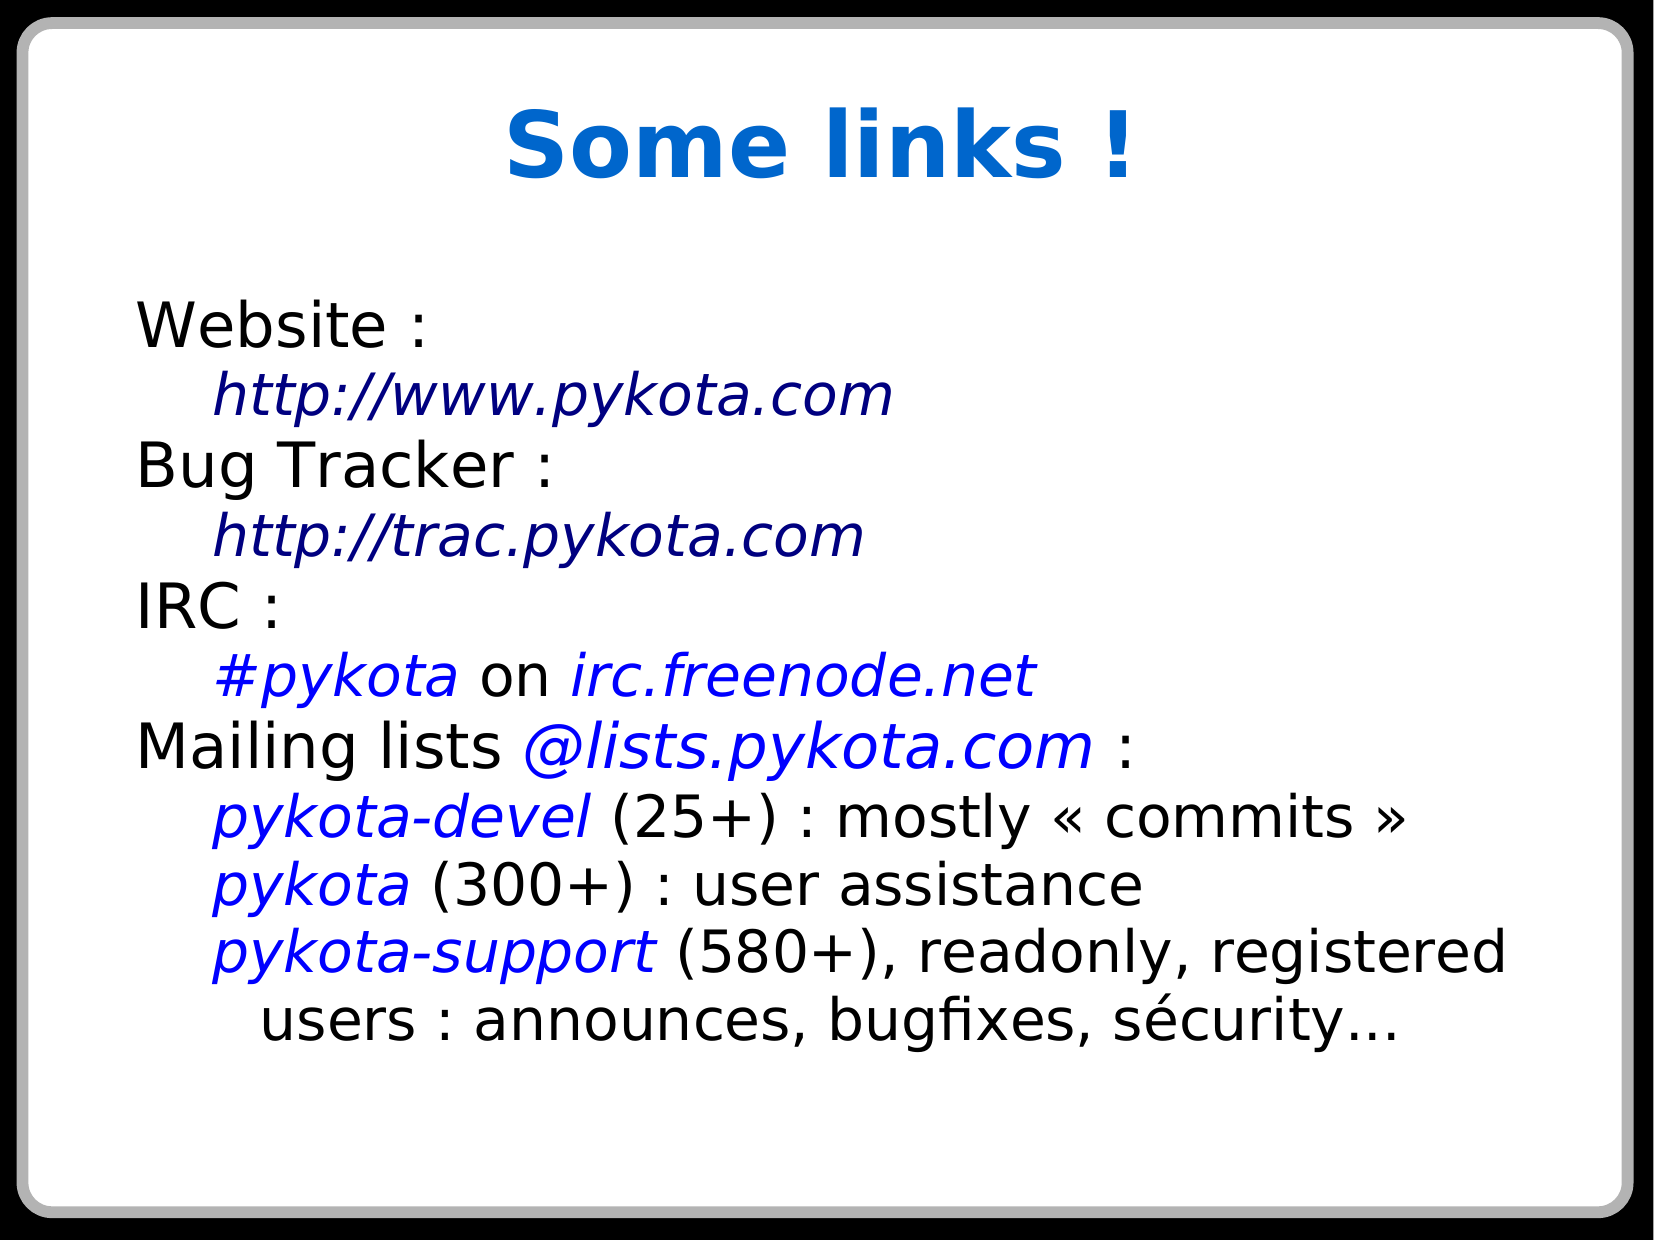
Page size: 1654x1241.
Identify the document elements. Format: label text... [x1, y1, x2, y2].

list Website : http://www.pykota.com Bug Tracker : http://trac.pykota.com IRC : #pykota on irc.freenode.net Mailing lists @lists.pykota.com : pykota-devel (25+) : mostly « commits » pykota (300+) : user assistance pykota-support (580+), readonly, registered users : announces, bugfixes, sécurity... [118, 289, 1540, 1123]
title Some links ! [67, 91, 1577, 199]
